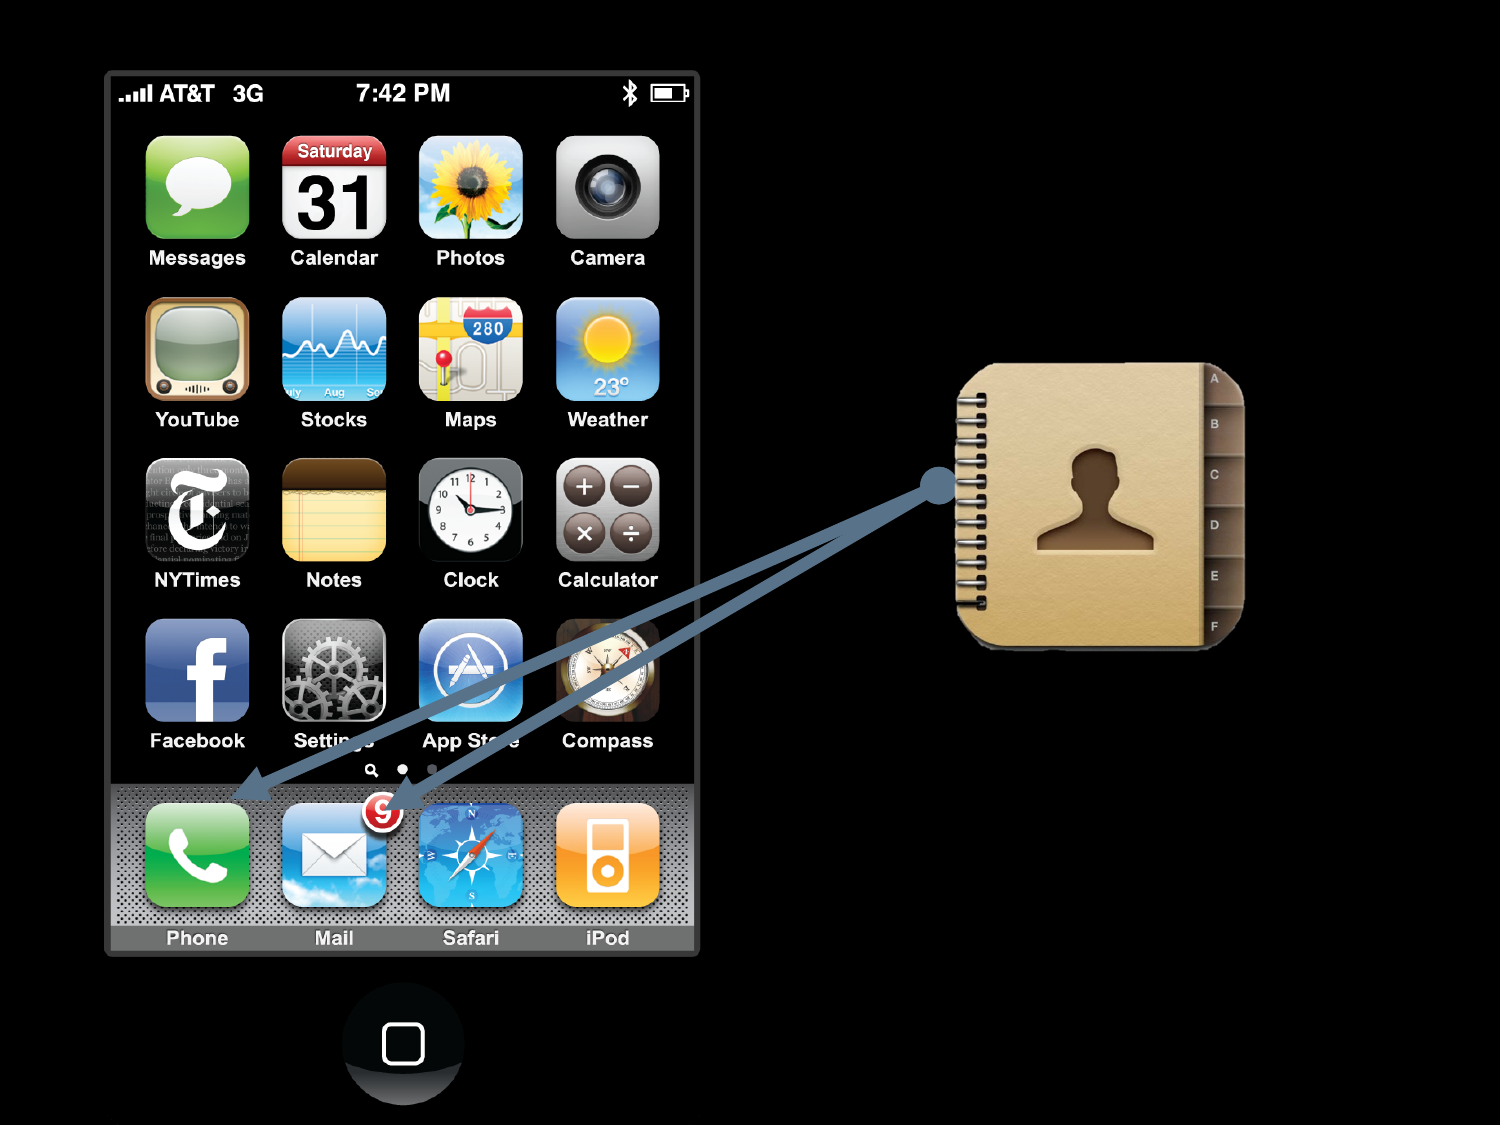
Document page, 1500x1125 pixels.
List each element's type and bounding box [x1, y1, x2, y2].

picture [76, 0, 730, 1125]
picture [947, 356, 1252, 664]
